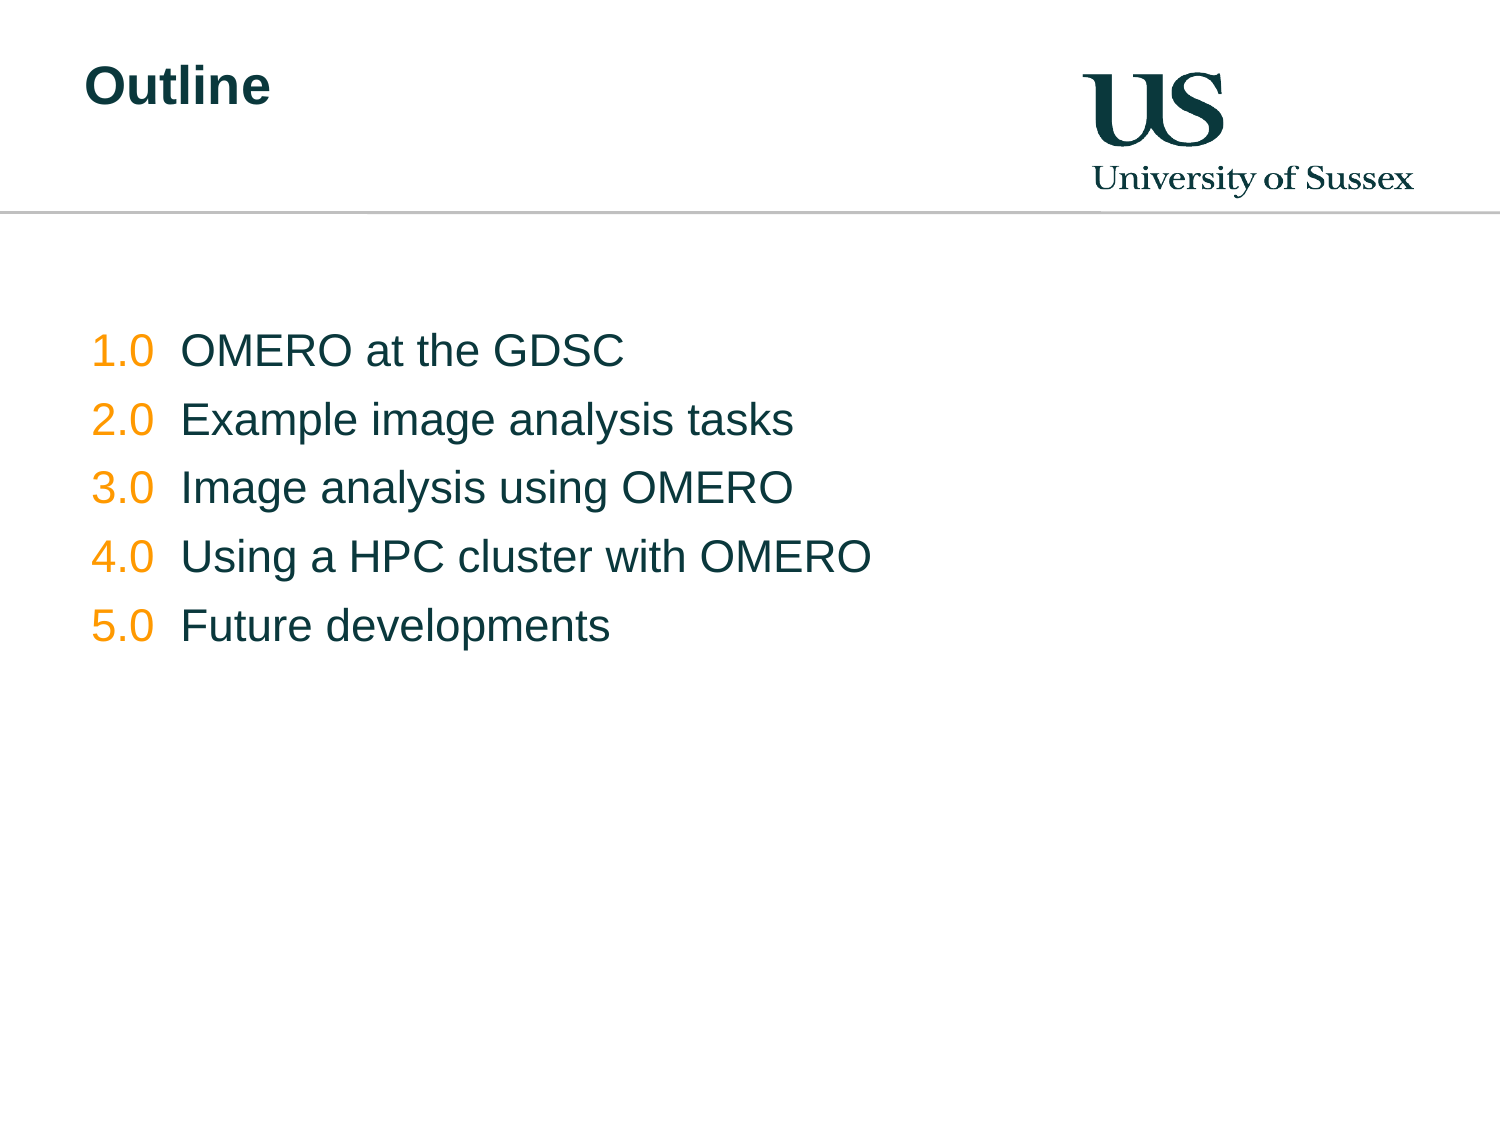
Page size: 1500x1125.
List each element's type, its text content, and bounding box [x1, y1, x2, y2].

list 1.0 OMERO at the GDSC 2.0 Example image analysis tasks 3.0 Image analysis using OMERO 4.0 Using a HPC cluster with OMERO 5.0 Future developments [90, 306, 1450, 913]
picture [1025, 50, 1471, 218]
title Outline [84, 49, 1063, 213]
